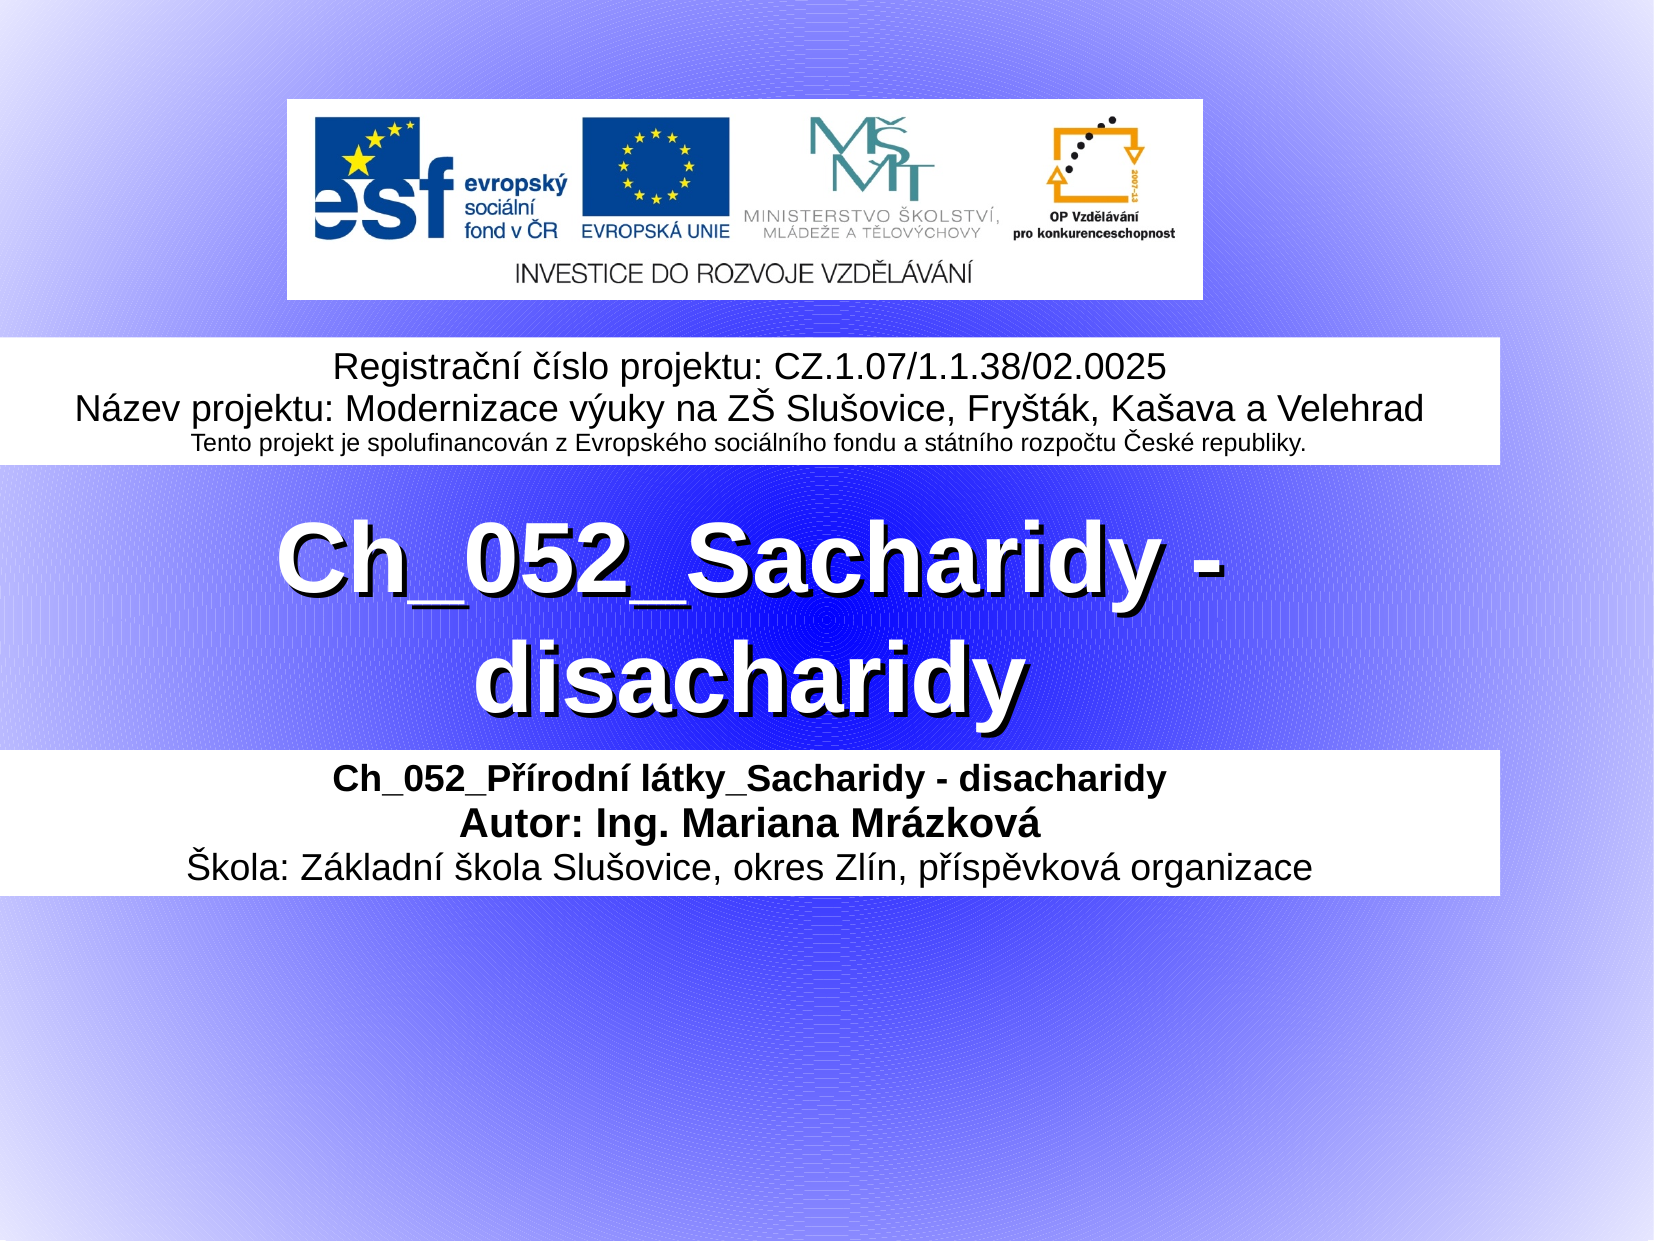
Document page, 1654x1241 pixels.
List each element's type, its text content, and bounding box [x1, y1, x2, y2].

title Ch_052_Sacharidy - disacharidy [112, 484, 1388, 741]
text_box Registrační číslo projektu: CZ.1.07/1.1.38/02.0025 Název projektu: Modernizace výuky na ZŠ Slušovice, Fryšták, Kašava a Velehrad Tento projekt je spolufinancován z Evropského sociálního fondu a státního rozpočtu České republiky. [0, 337, 1501, 465]
text_box Ch_052_Přírodní látky_Sacharidy - disacharidy Autor: Ing. Mariana Mrázková Škola: Základní škola Slušovice, okres Zlín, příspěvková organizace [0, 750, 1501, 896]
picture [287, 99, 1203, 300]
